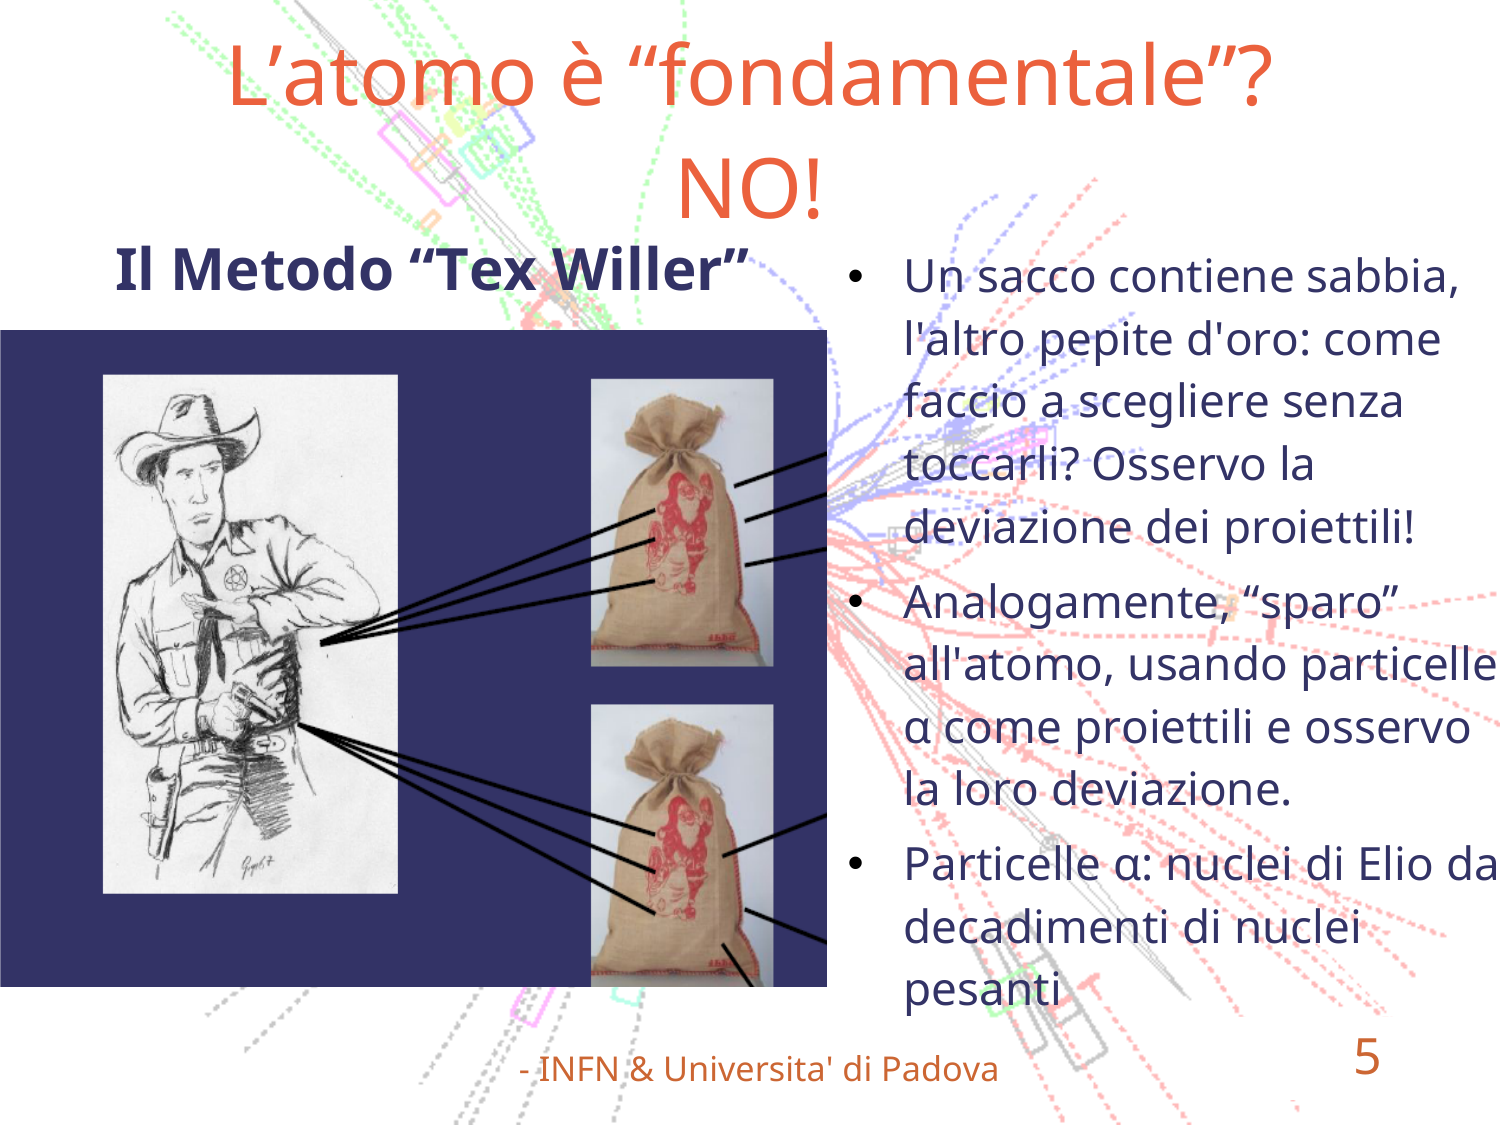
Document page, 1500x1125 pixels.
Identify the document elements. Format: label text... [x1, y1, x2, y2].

text_box Il Metodo “Tex Willer” [100, 224, 1075, 310]
title L’atomo è “fondamentale”? NO! [0, 0, 1500, 263]
picture [0, 263, 832, 1125]
list Un sacco contiene sabbia, l'altro pepite d'oro: come faccio a scegliere senza toccarli? Osservo la deviazione dei proiettili! Analogamente, “sparo” all'atomo, usando particelle α come proiettili e osservo la loro deviazione. Particelle α: nuclei di Elio da decadimenti di nuclei pesanti [832, 236, 1500, 1125]
